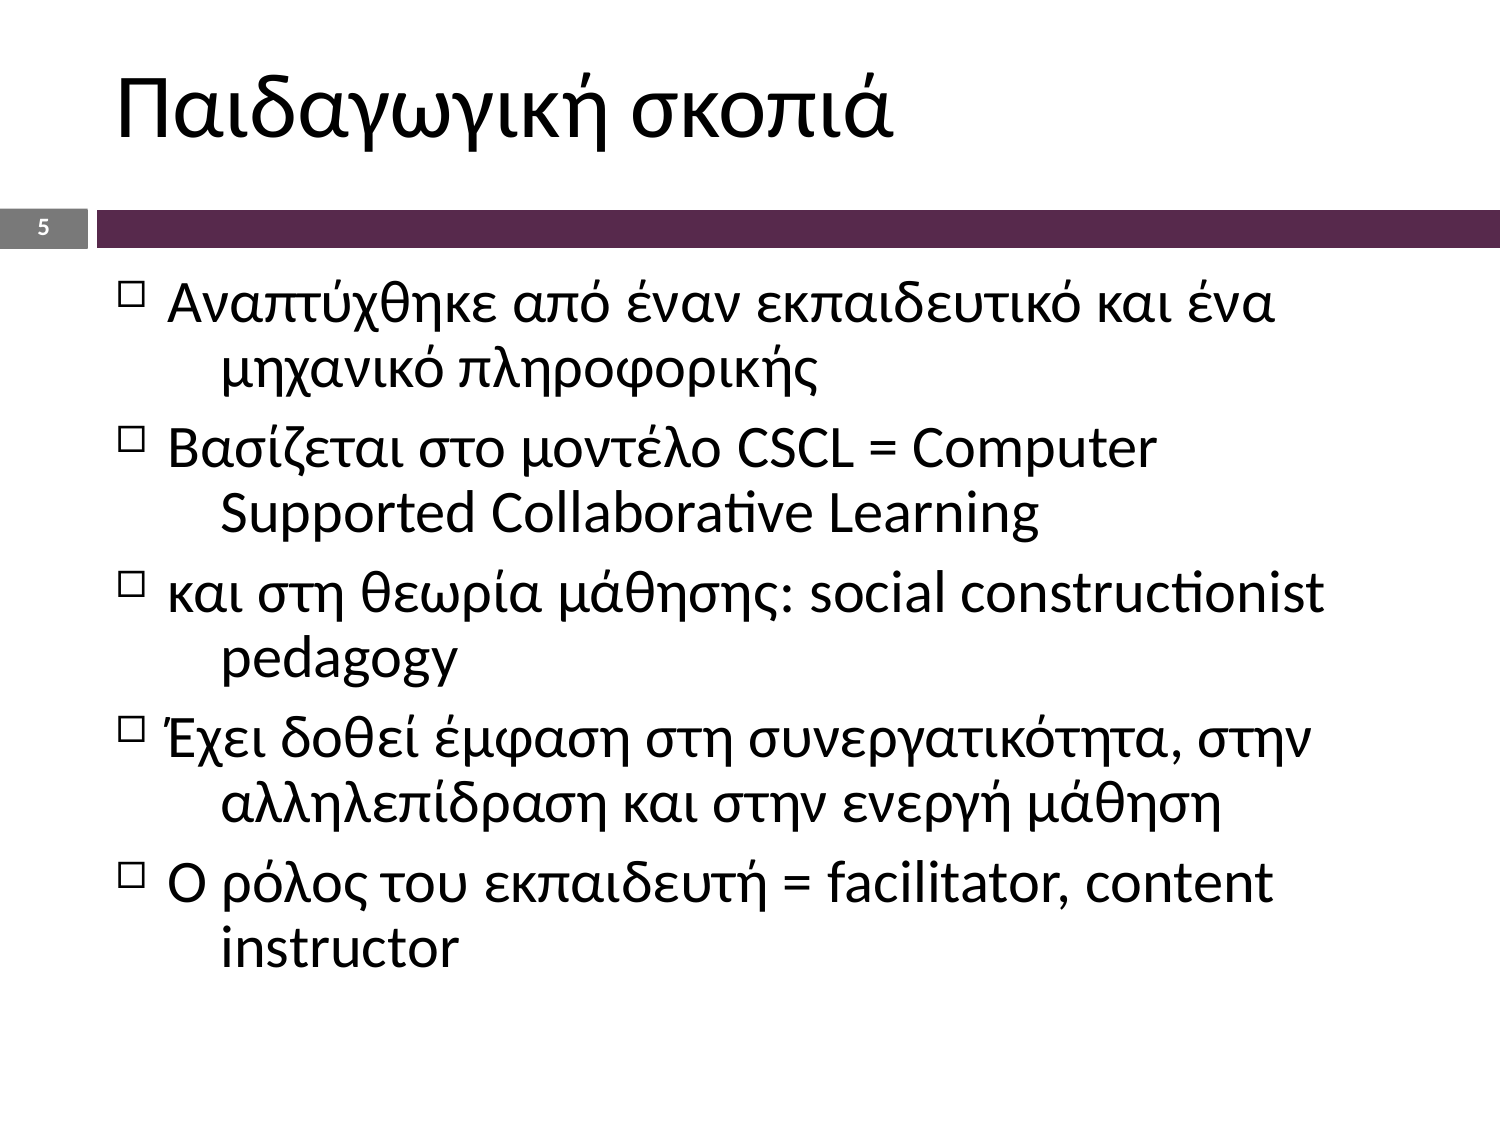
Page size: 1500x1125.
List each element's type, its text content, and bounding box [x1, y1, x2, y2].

title Παιδαγωγική σκοπιά [100, 19, 1438, 182]
text_box 5 [0, 208, 88, 249]
list Αναπτύχθηκε από έναν εκπαιδευτικό και ένα μηχανικό πληροφορικής Βασίζεται στο μοντέλο CSCL = Computer Supported Collaborative Learning και στη θεωρία μάθησης: social constructionist pedagogy Έχει δοθεί έμφαση στη συνεργατικότητα, στην αλληλεπίδραση και στην ενεργή μάθηση Ο ρόλος του εκπαιδευτή = facilitator, content instructor [100, 262, 1438, 1000]
